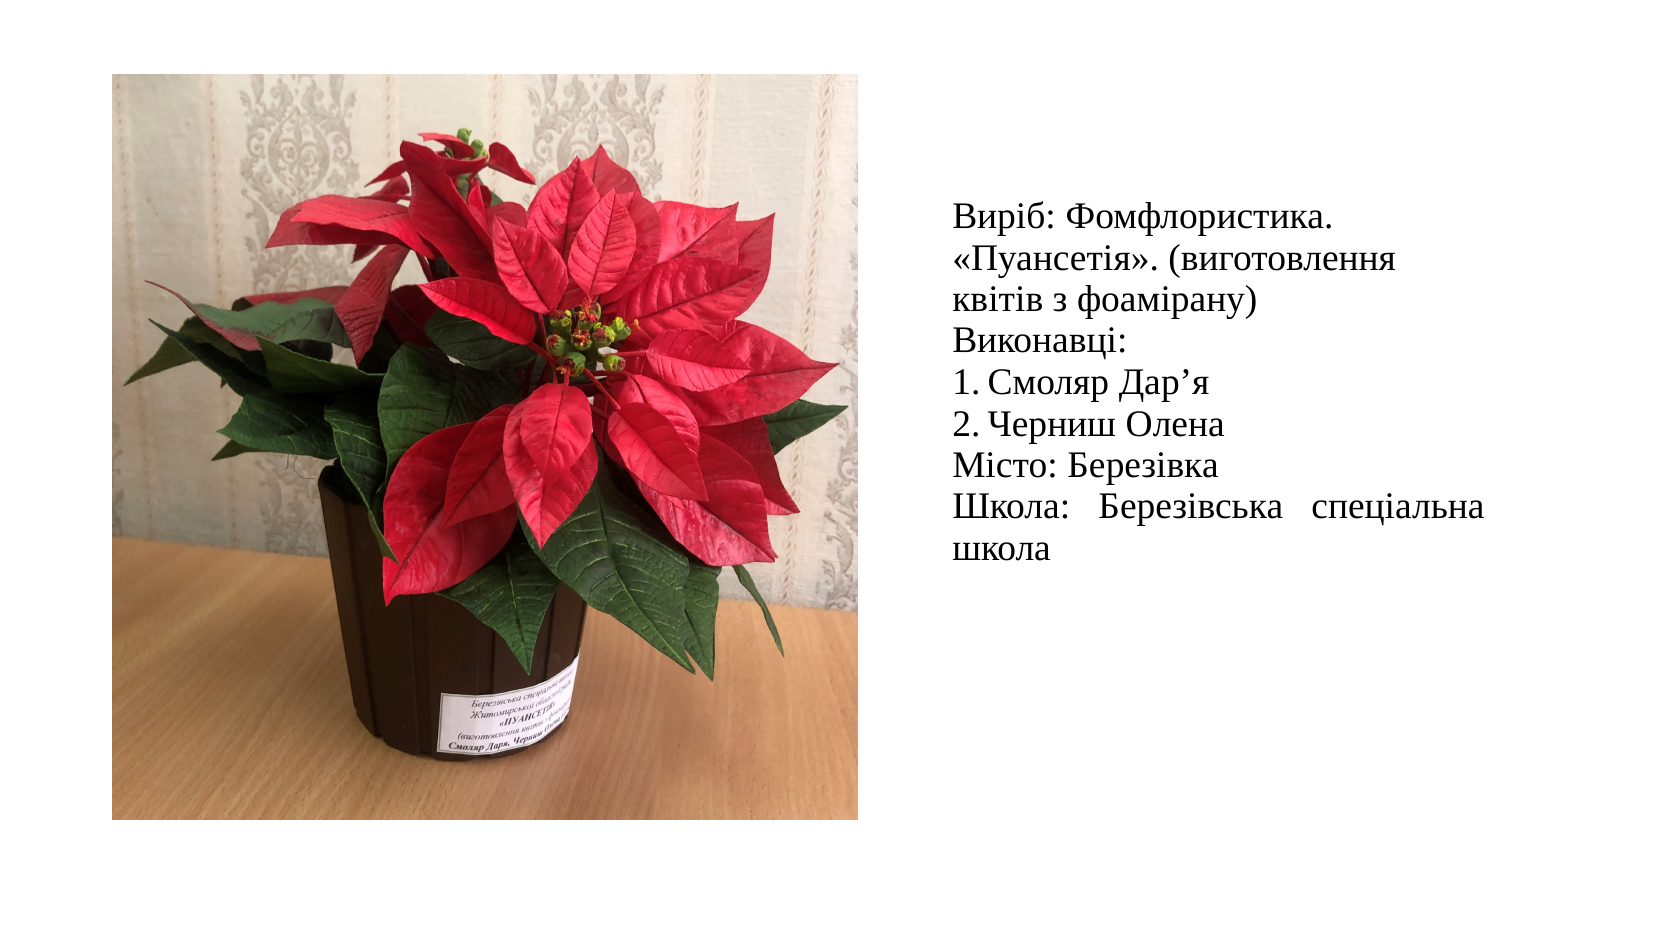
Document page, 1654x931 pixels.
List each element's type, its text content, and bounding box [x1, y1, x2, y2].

text_box Виріб: Фомфлористика. «Пуансетія». (виготовлення квітів з фоамірану) Виконавці: Смоляр Дар’я Черниш Олена Місто: Березівка Школа: Березівська спеціальна школа [937, 187, 1501, 619]
picture [112, 74, 858, 820]
